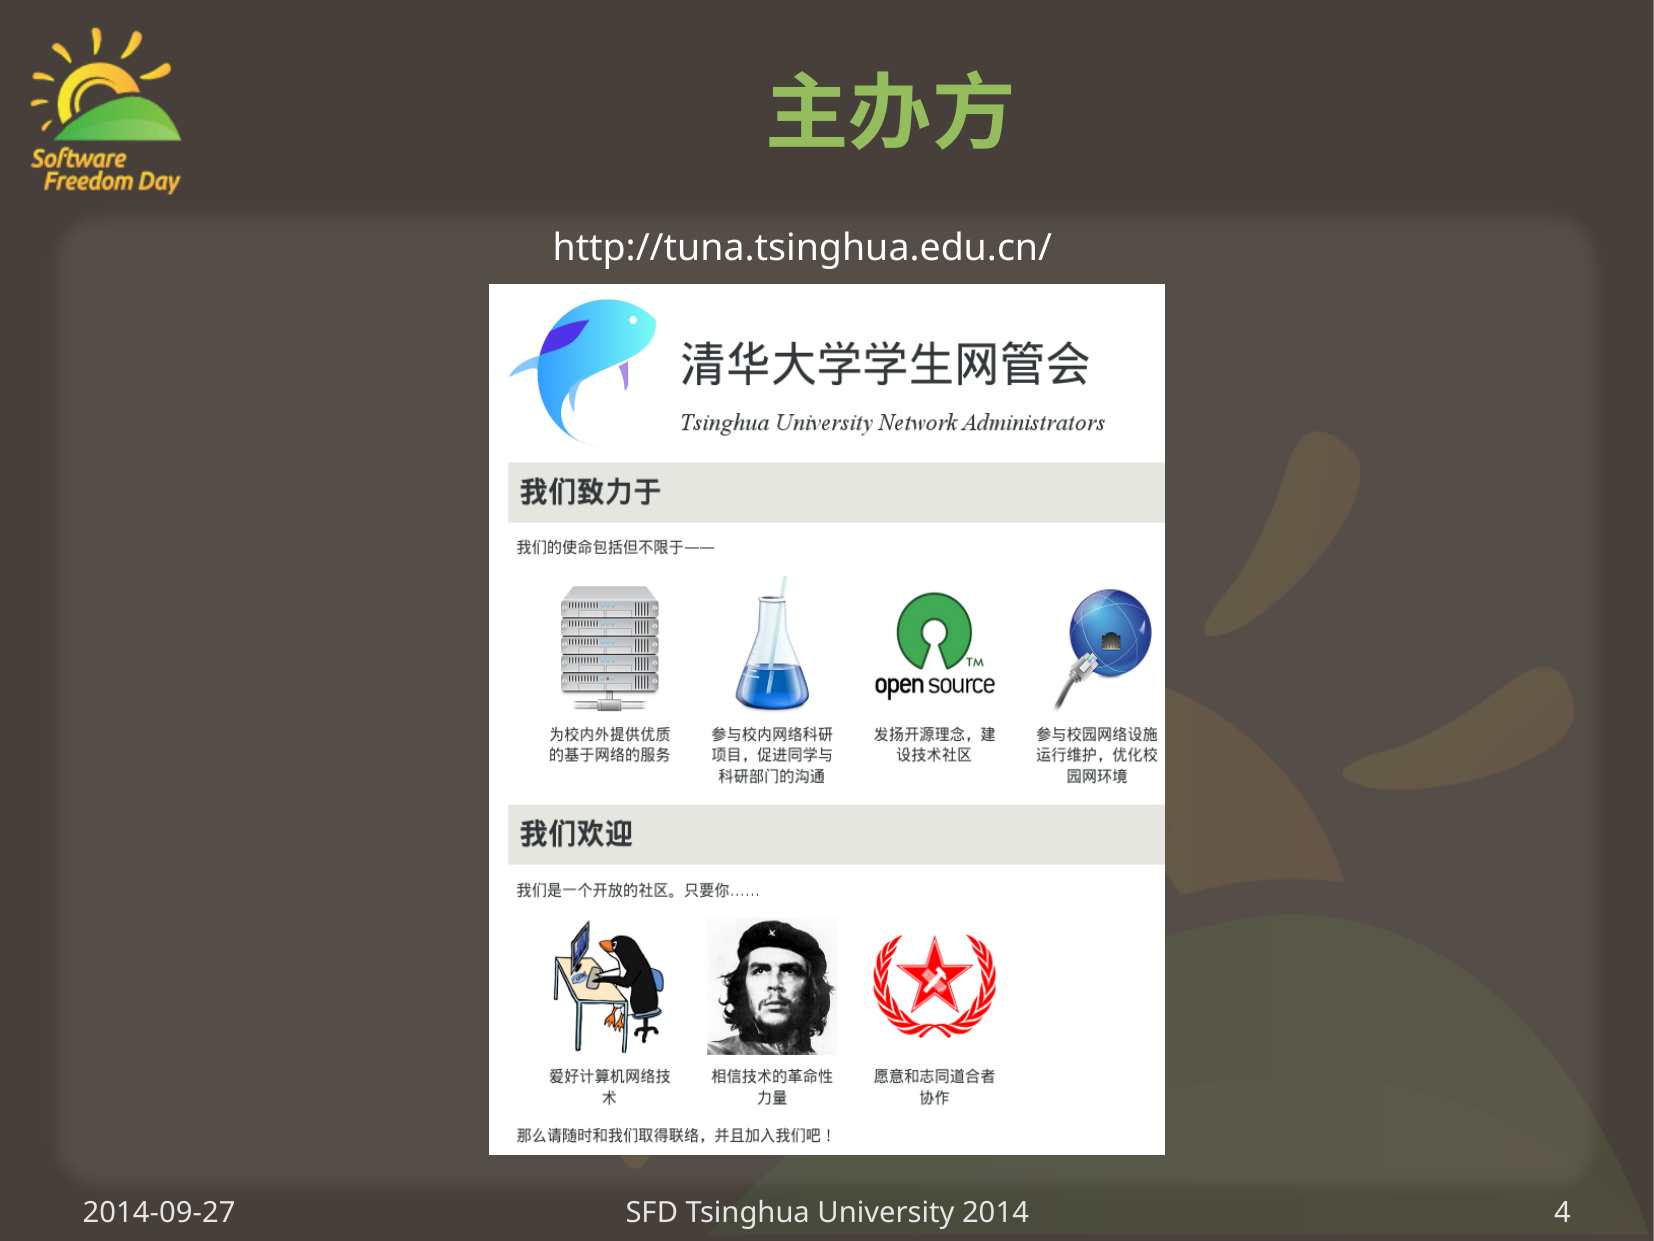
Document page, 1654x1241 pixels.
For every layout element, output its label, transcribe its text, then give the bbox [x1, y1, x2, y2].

text_box http://tuna.tsinghua.edu.cn/ [225, 213, 1381, 284]
title 主办方 [210, 9, 1571, 205]
picture [0, 0, 1654, 1241]
